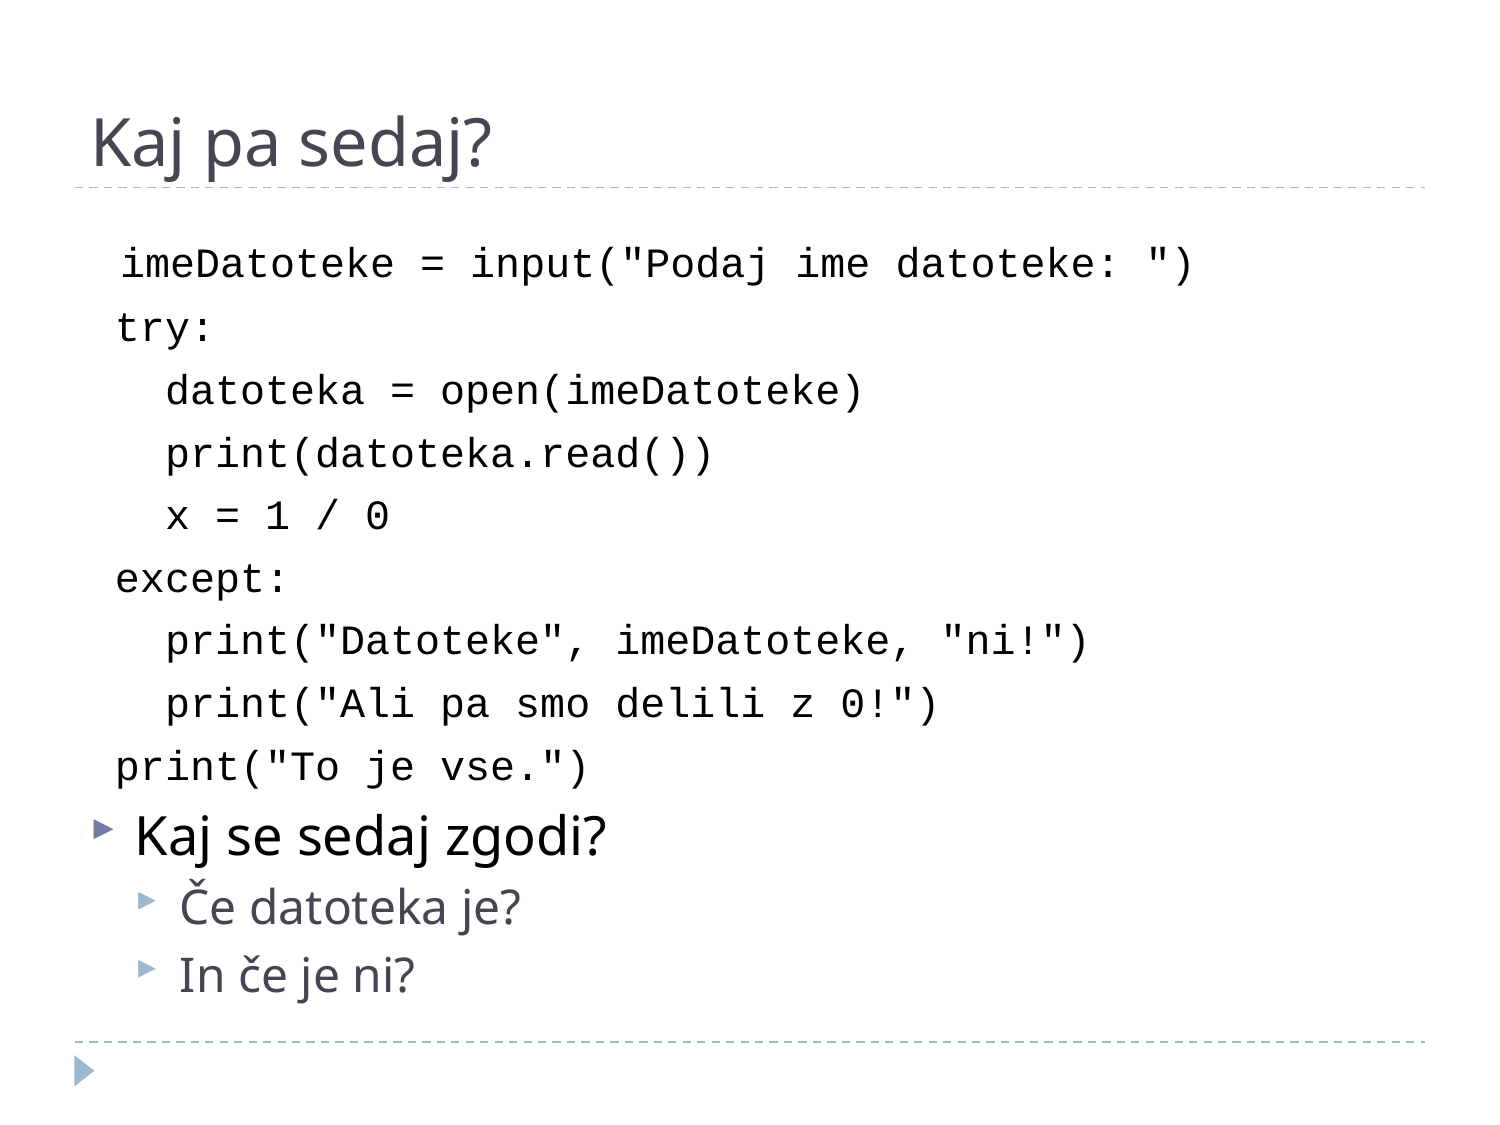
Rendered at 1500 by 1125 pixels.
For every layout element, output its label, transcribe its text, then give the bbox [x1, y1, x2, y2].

list imeDatoteke = input("Podaj ime datoteke: ") try: datoteka = open(imeDatoteke) print(datoteka.read()) x = 1 / 0 except: print("Datoteke", imeDatoteke, "ni!") print("Ali pa smo delili z 0!") print("To je vse.") Kaj se sedaj zgodi? Če datoteka je? In če je ni? [75, 200, 1425, 1010]
title Kaj pa sedaj? [75, 24, 1425, 188]
